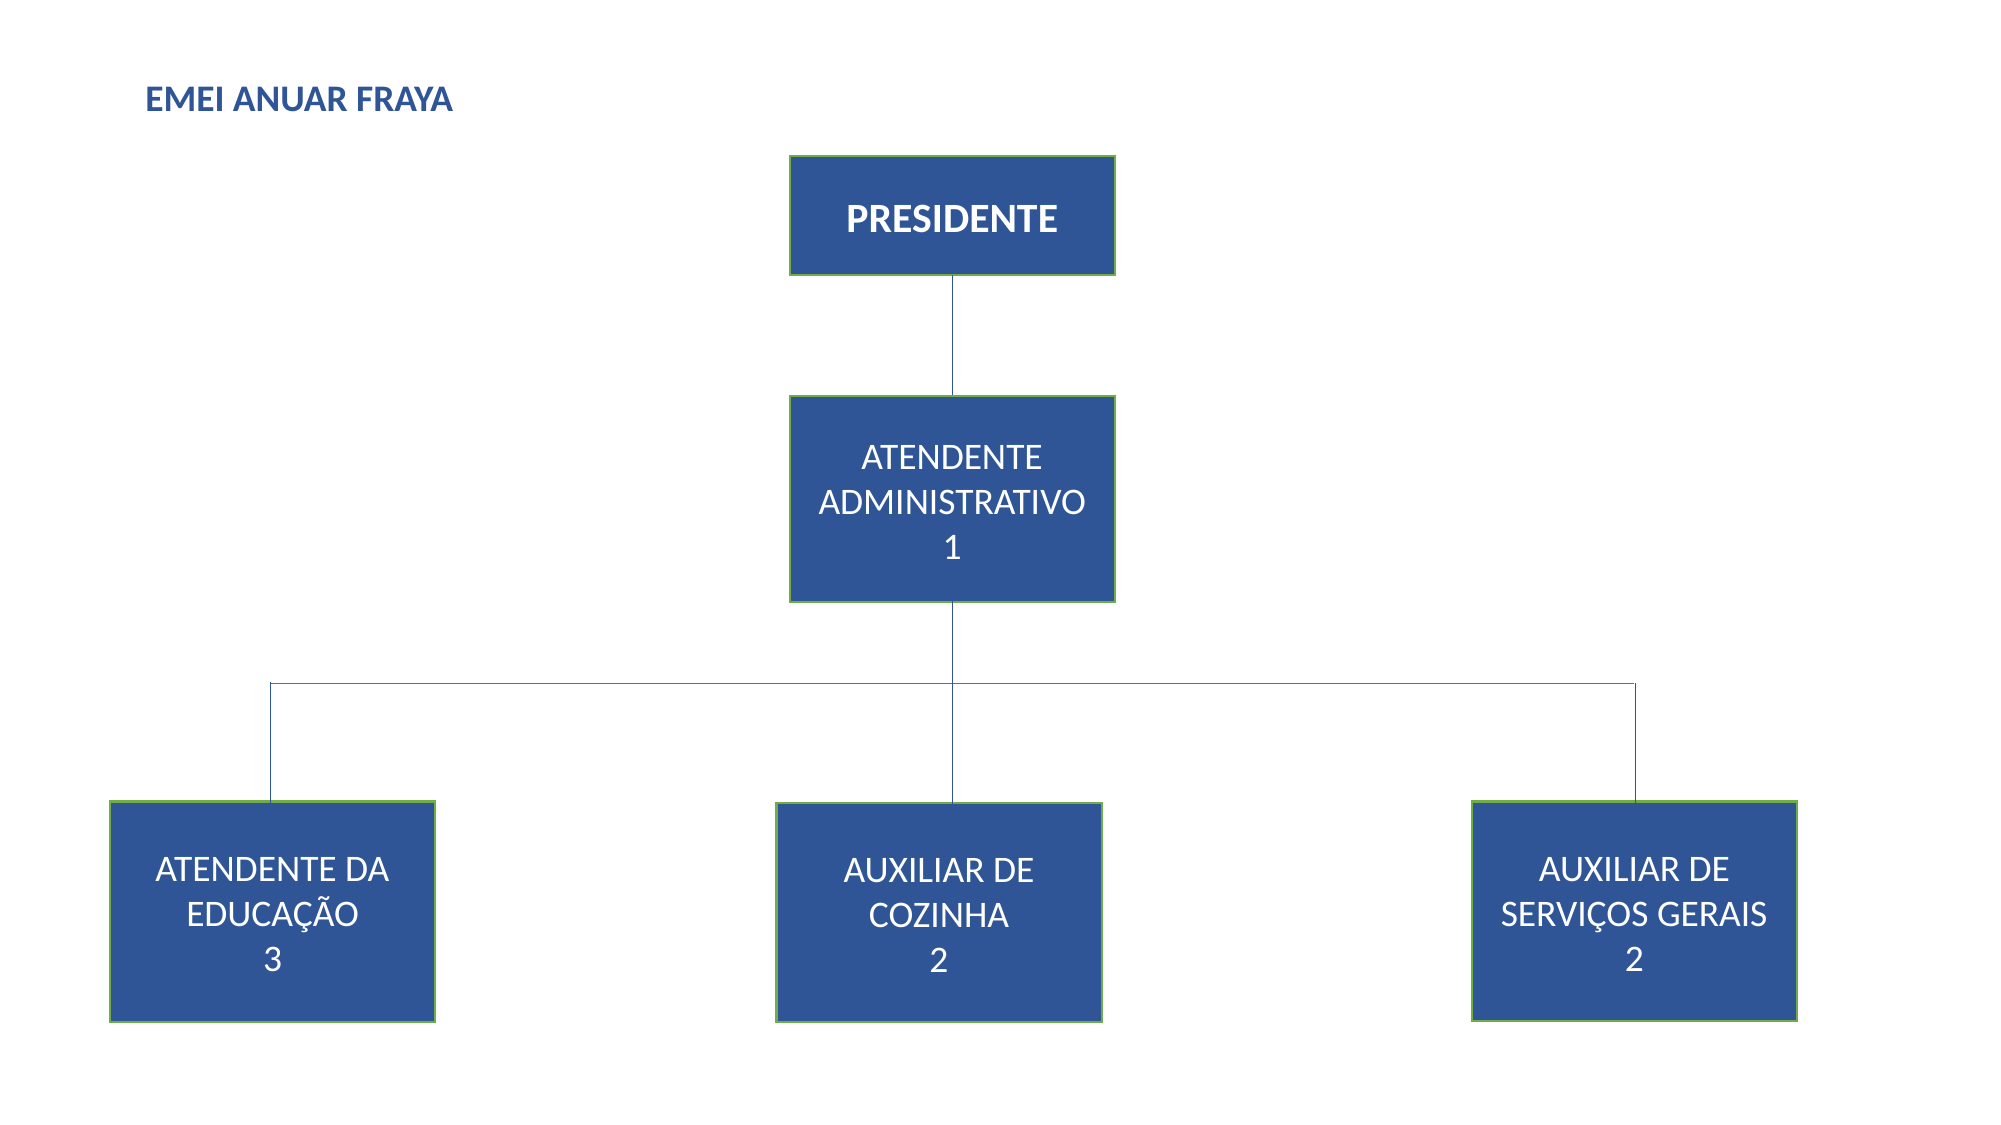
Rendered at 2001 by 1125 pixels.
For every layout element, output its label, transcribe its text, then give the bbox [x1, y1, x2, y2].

text_box ATENDENTE DA EDUCAÇÃO 3 [110, 801, 435, 1022]
text_box PRESIDENTE [790, 156, 1115, 275]
text_box AUXILIAR DE SERVIÇOS GERAIS 2 [1472, 801, 1797, 1021]
text_box EMEI ANUAR FRAYA [101, 66, 497, 127]
text_box ATENDENTE ADMINISTRATIVO 1 [790, 396, 1115, 602]
text_box AUXILIAR DE COZINHA 2 [777, 803, 1102, 1022]
